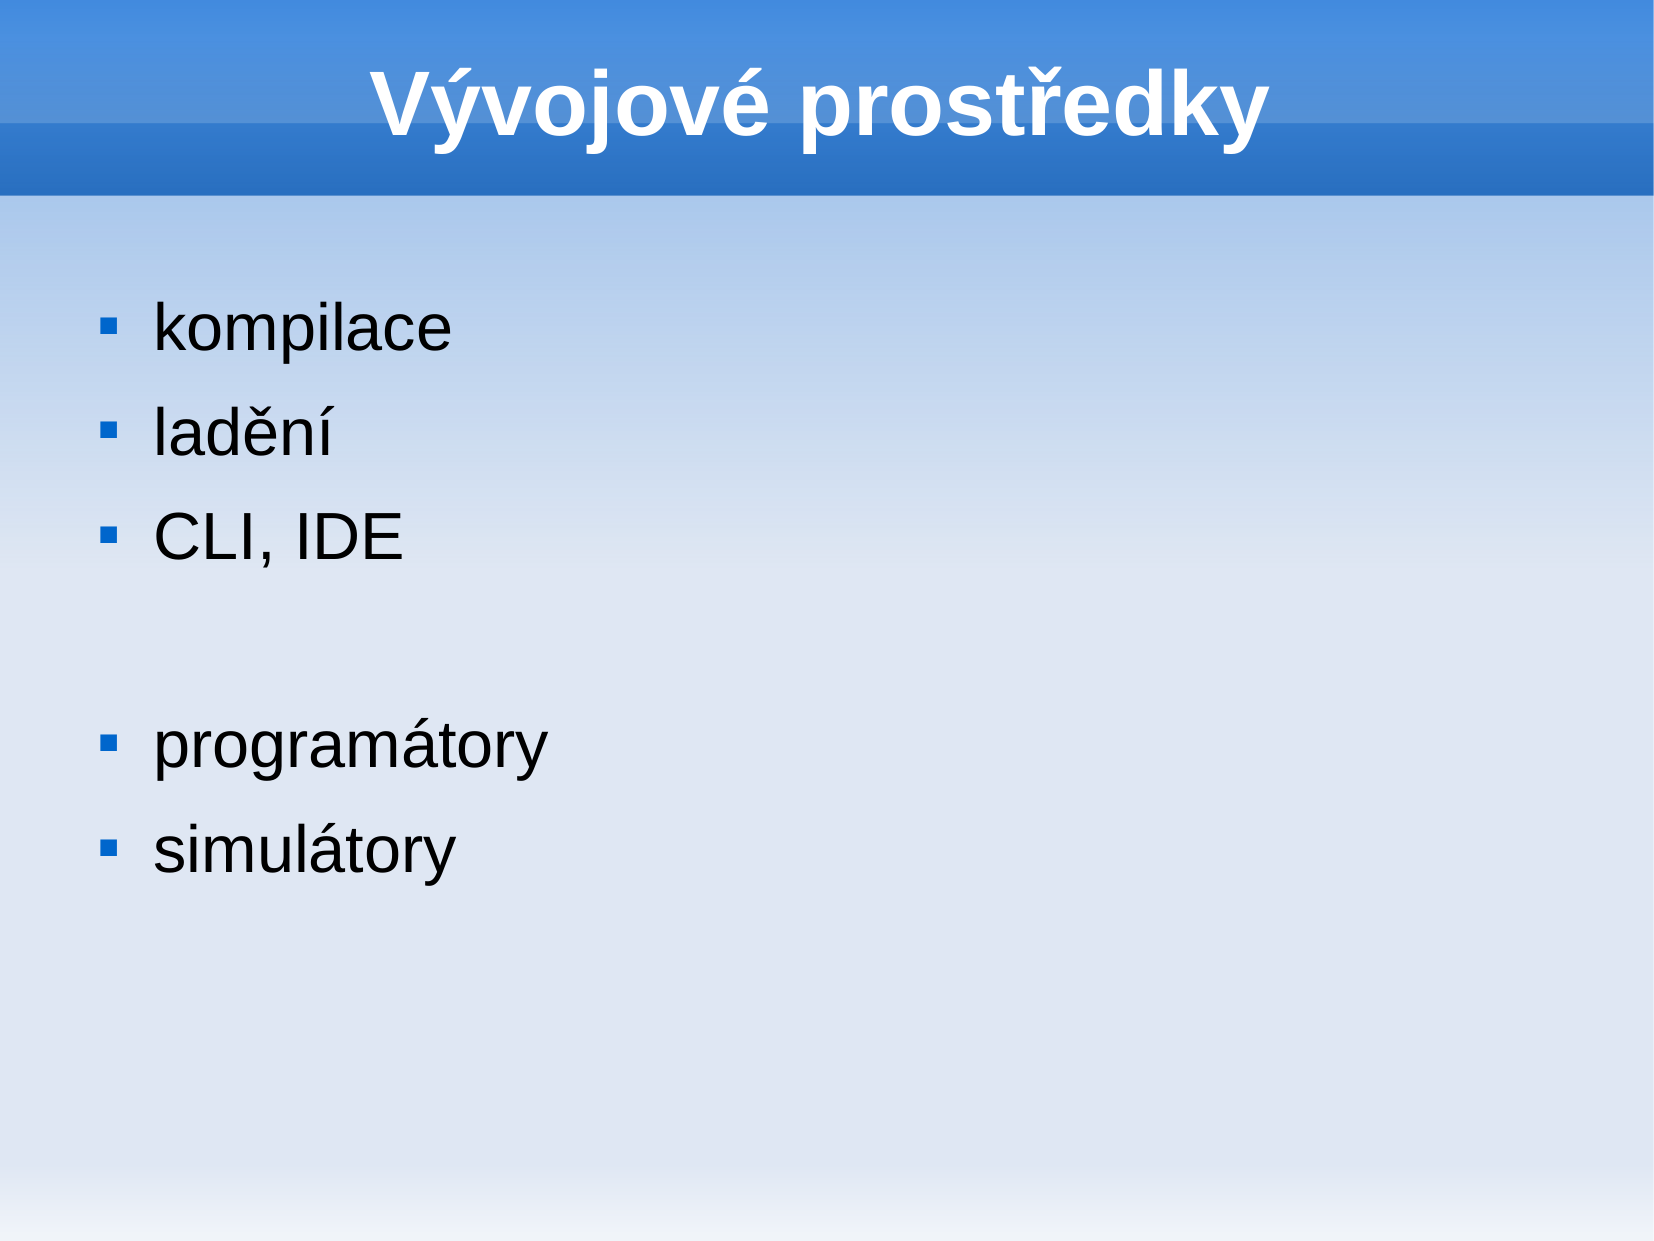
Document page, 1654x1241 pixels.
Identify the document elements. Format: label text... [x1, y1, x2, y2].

picture [0, 0, 1654, 1241]
title Vývojové prostředky [76, 0, 1565, 208]
list kompilace ladění CLI, IDE programátory simulátory [82, 290, 1571, 1109]
